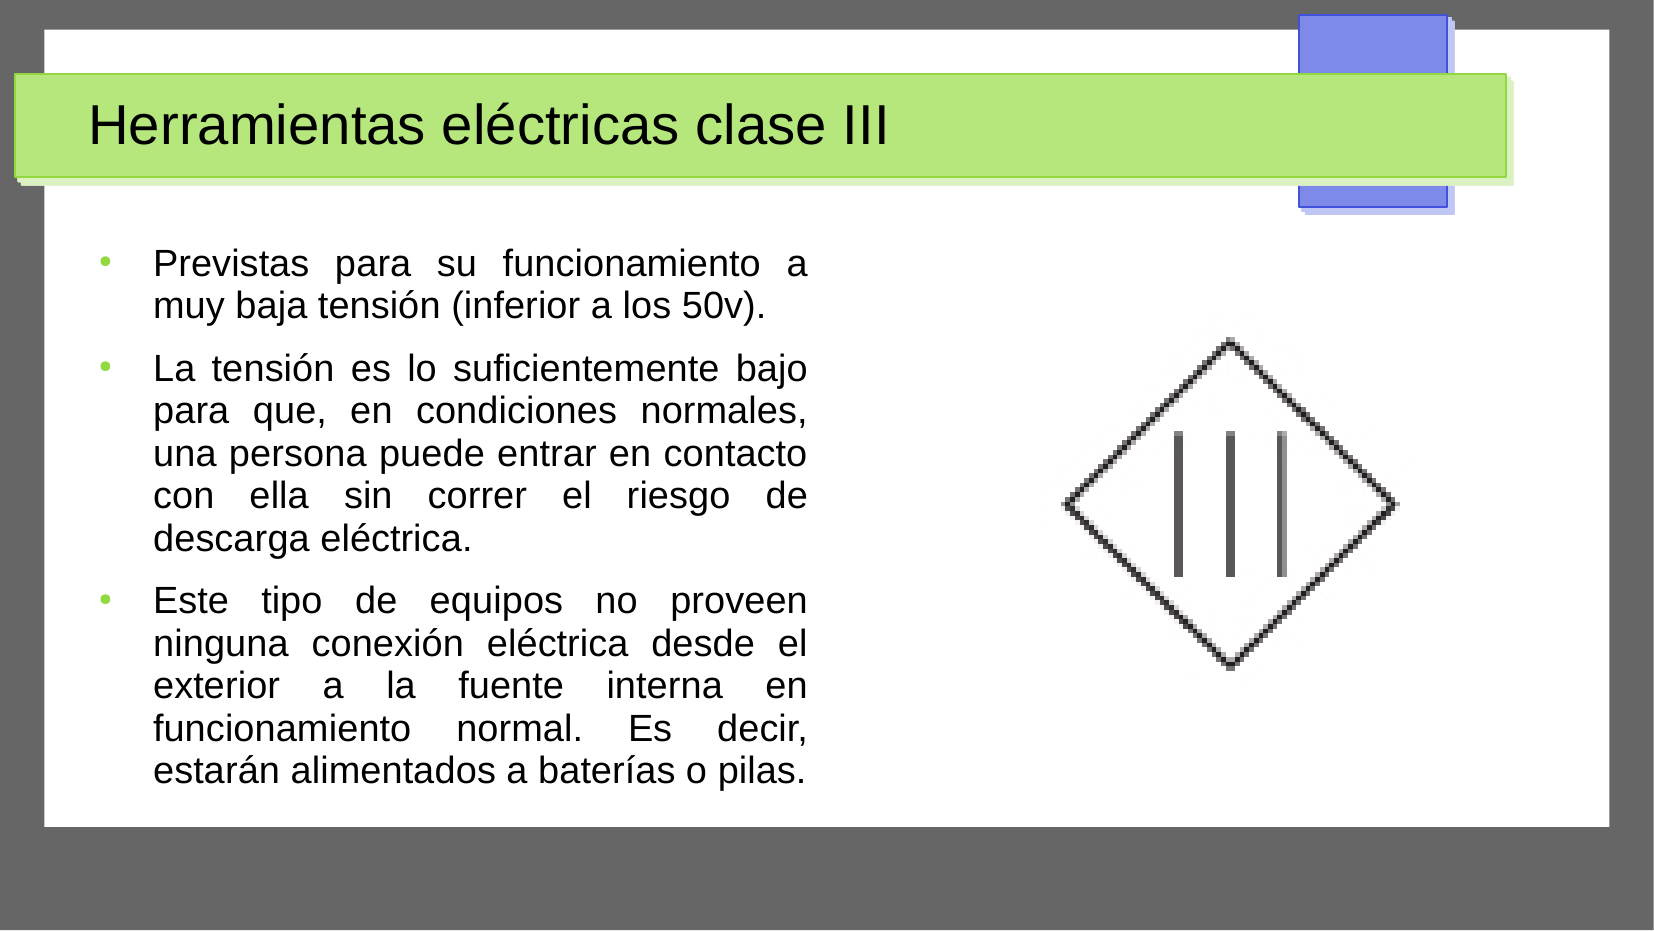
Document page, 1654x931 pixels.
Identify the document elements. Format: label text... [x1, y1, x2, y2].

list Previstas para su funcionamiento a muy baja tensión (inferior a los 50v). La tensión es lo suficientemente bajo para que, en condiciones normales, una persona puede entrar en contacto con ella sin correr el riesgo de descarga eléctrica. Este tipo de equipos no proveen ninguna conexión eléctrica desde el exterior a la fuente interna en funcionamiento normal. Es decir, estarán alimentados a baterías o pilas. [88, 221, 809, 813]
picture [1033, 295, 1424, 695]
title Herramientas eléctricas clase III [88, 73, 1506, 178]
